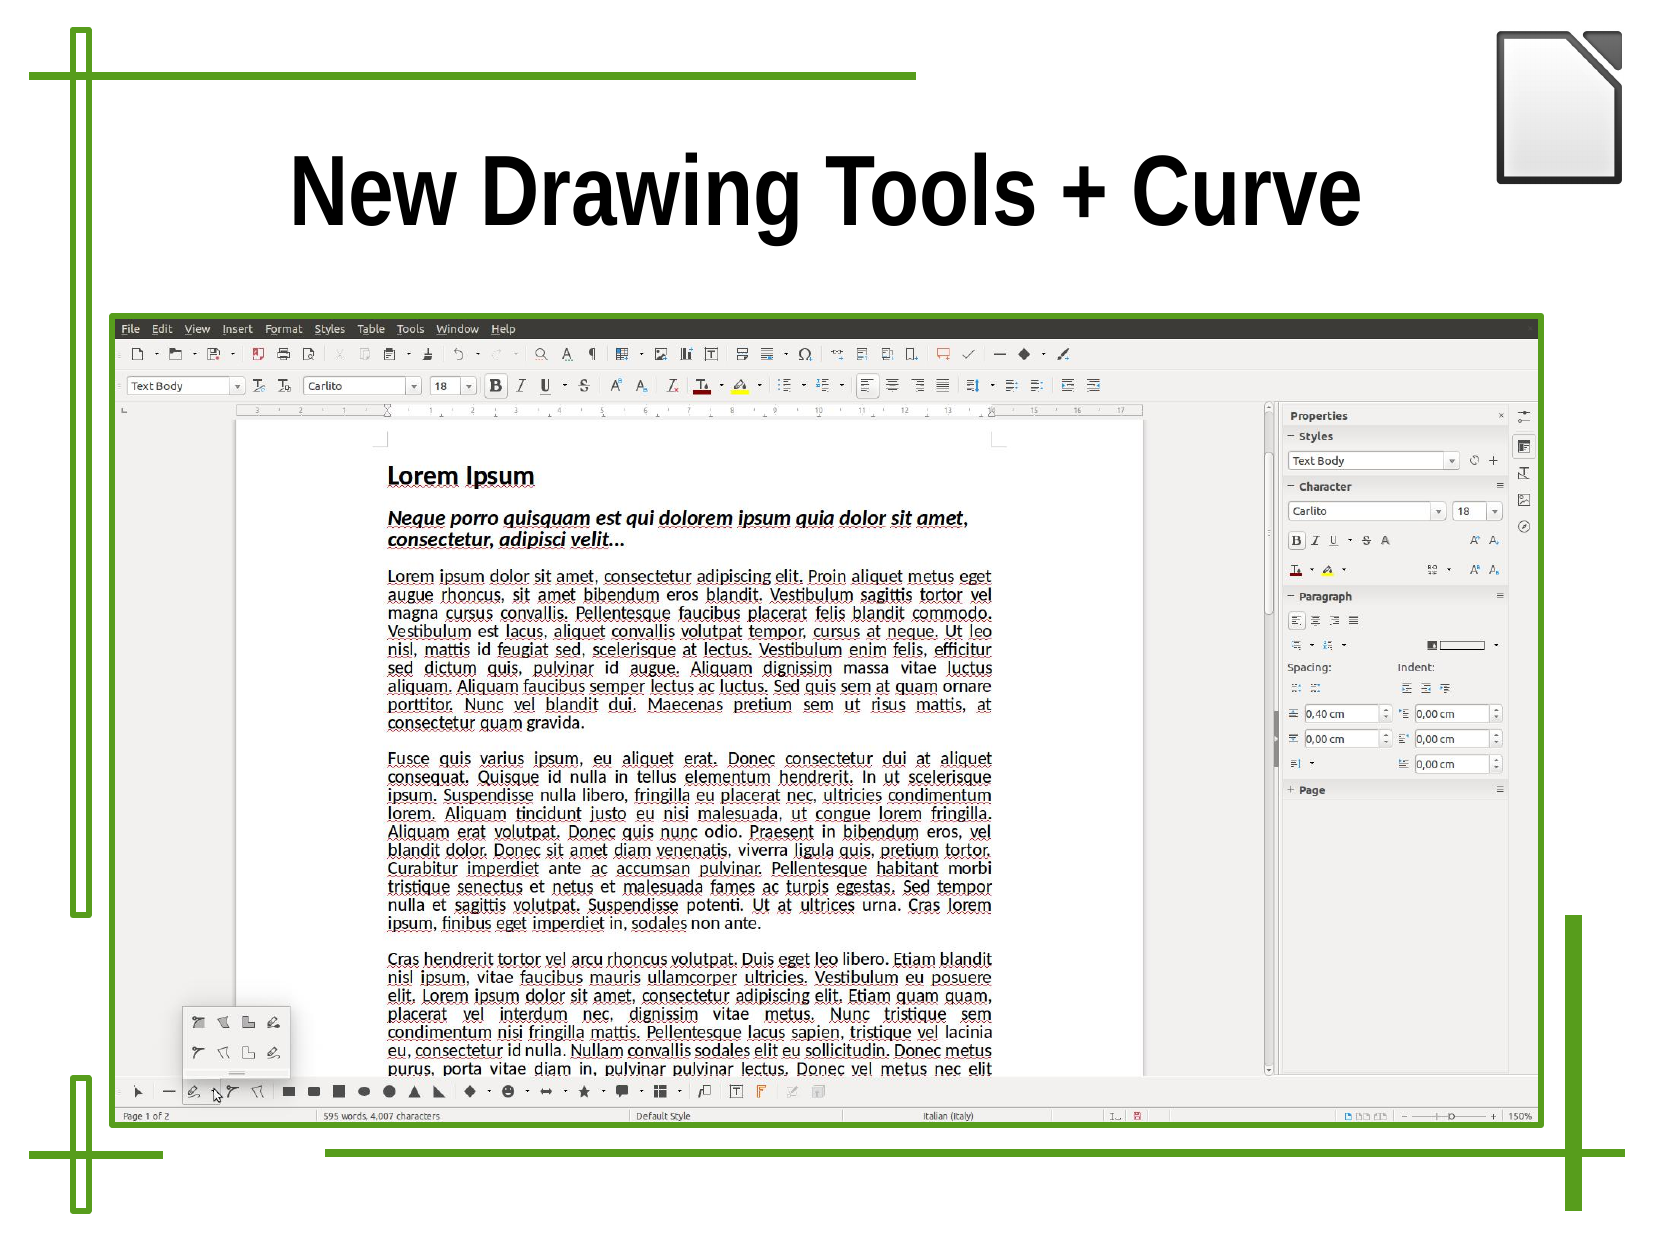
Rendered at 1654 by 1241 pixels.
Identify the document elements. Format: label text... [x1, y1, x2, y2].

picture [1494, 29, 1624, 186]
title New Drawing Tools + Curve [118, 118, 1536, 260]
picture [115, 318, 1539, 1123]
